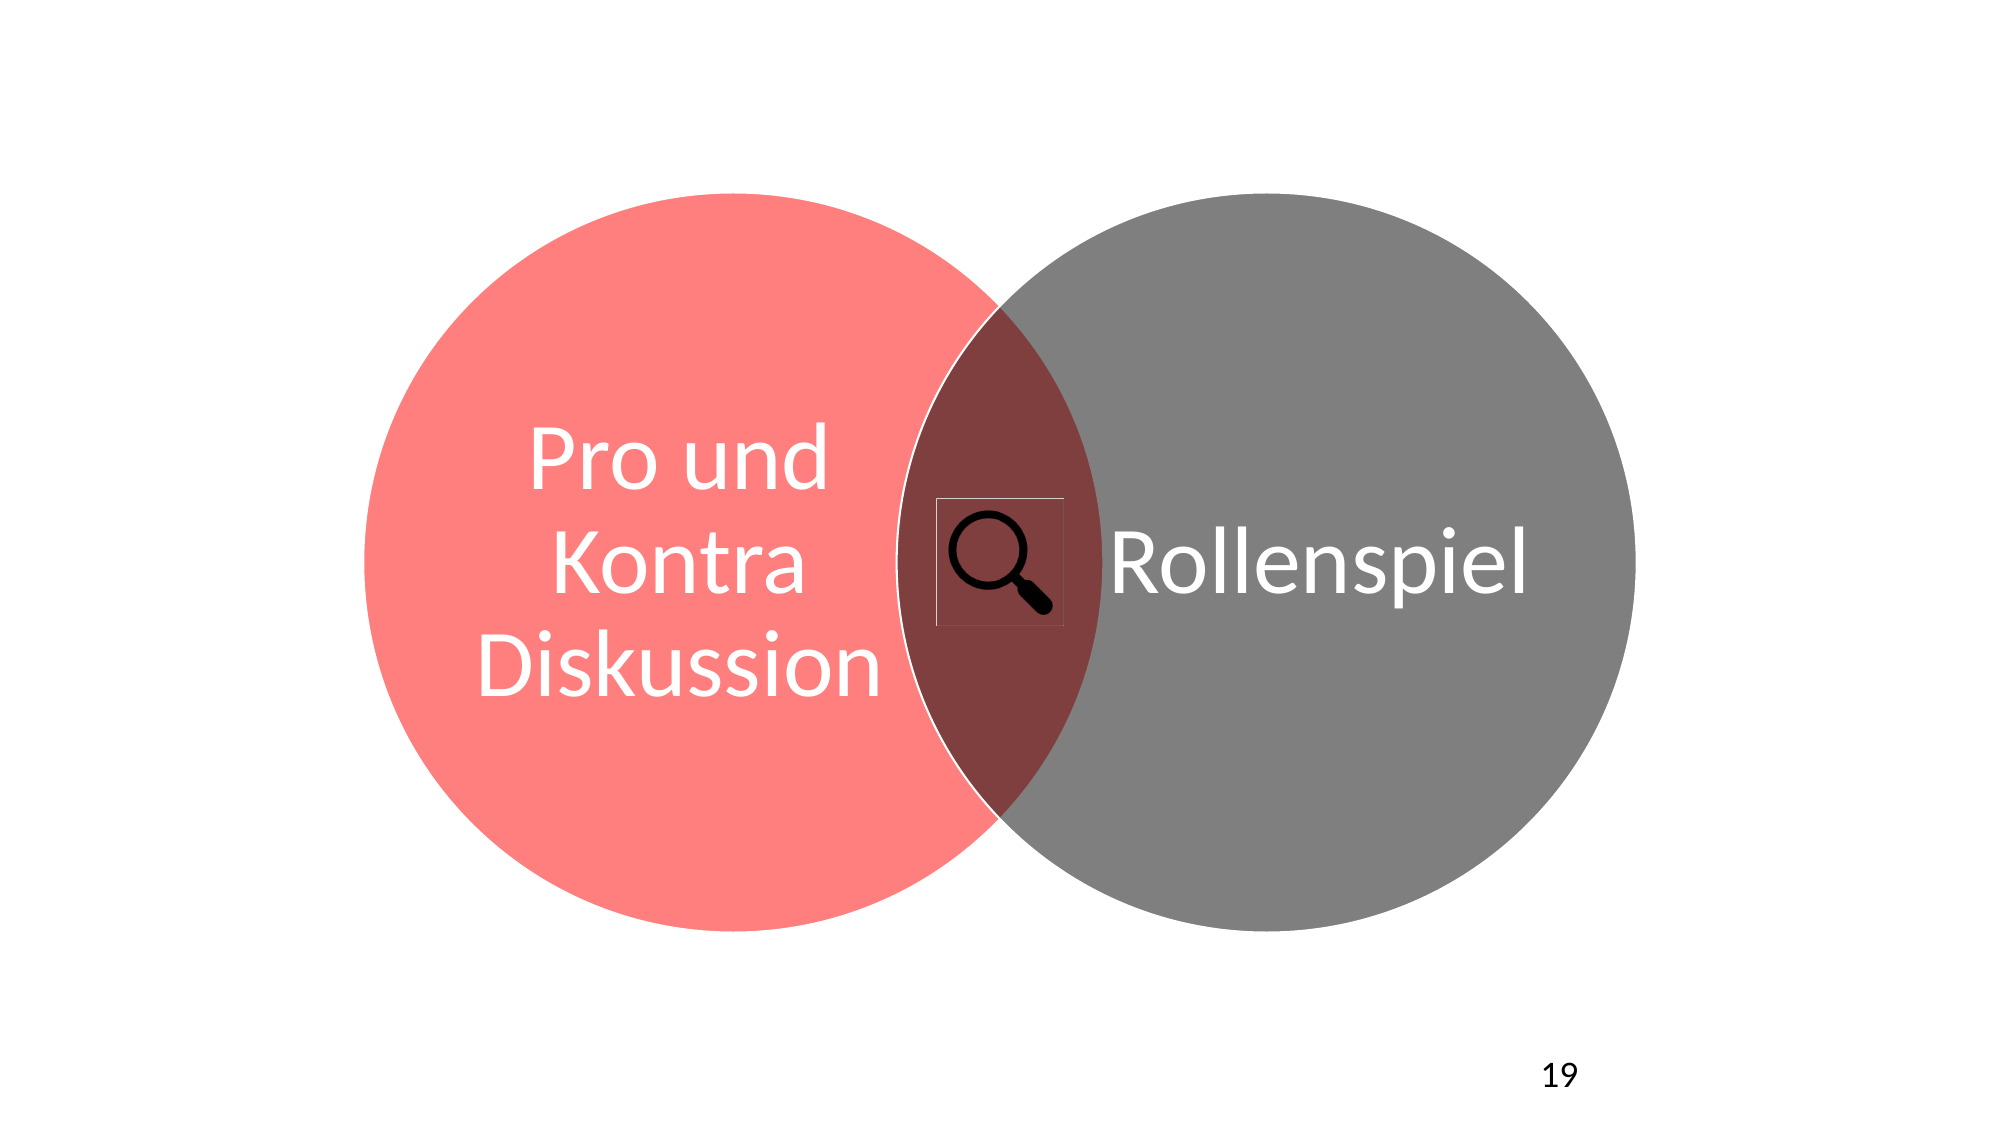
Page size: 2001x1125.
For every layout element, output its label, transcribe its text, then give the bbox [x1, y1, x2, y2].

text_box Pro und Kontra Diskussion [363, 192, 1000, 933]
picture [936, 498, 1064, 626]
text_box Rollenspiel [896, 192, 1637, 933]
text_box [1525, 1042, 1976, 1103]
